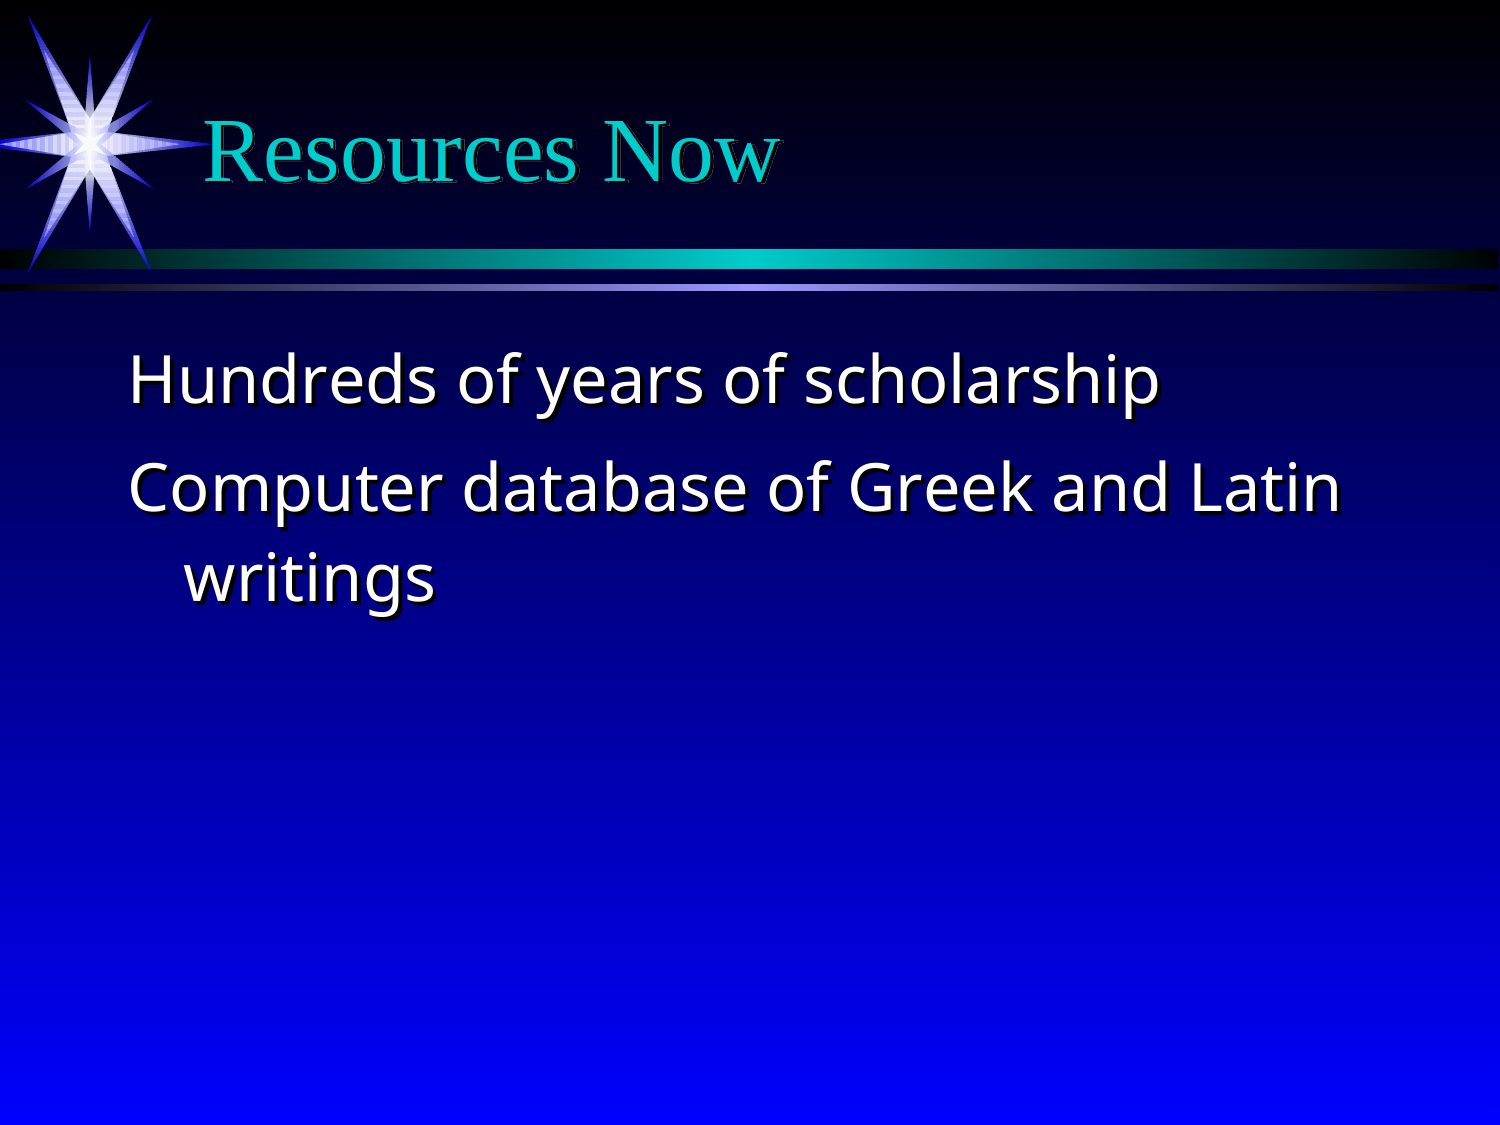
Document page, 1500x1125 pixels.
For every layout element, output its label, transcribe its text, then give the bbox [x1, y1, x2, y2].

title Resources Now [187, 56, 1463, 244]
list Hundreds of years of scholarship Computer database of Greek and Latin writings [112, 324, 1388, 663]
